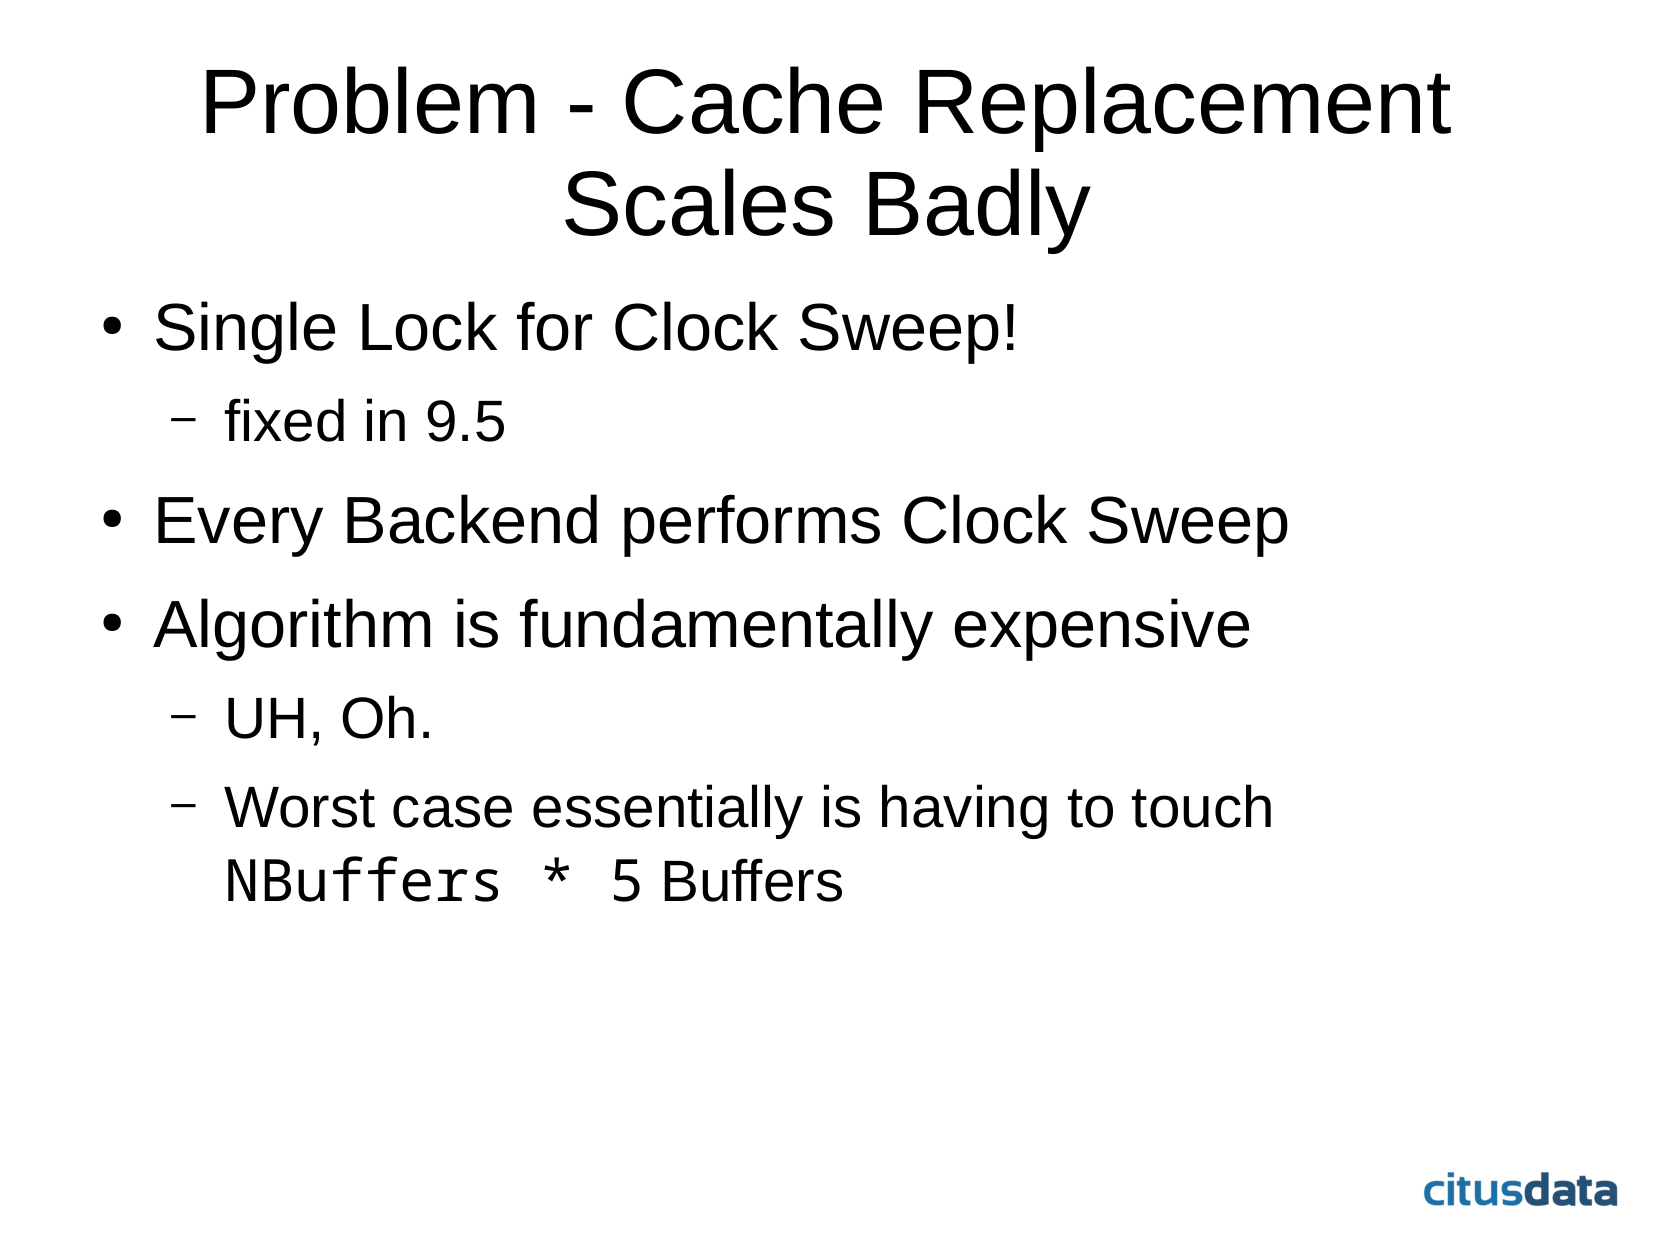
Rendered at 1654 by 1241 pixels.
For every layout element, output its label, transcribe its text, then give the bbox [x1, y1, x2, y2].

picture [1420, 1167, 1622, 1209]
title Problem - Cache Replacement Scales Badly [82, 49, 1571, 257]
list Single Lock for Clock Sweep! fixed in 9.5 Every Backend performs Clock Sweep Algorithm is fundamentally expensive UH, Oh. Worst case essentially is having to touch NBuffers * 5 Buffers [82, 290, 1571, 1096]
